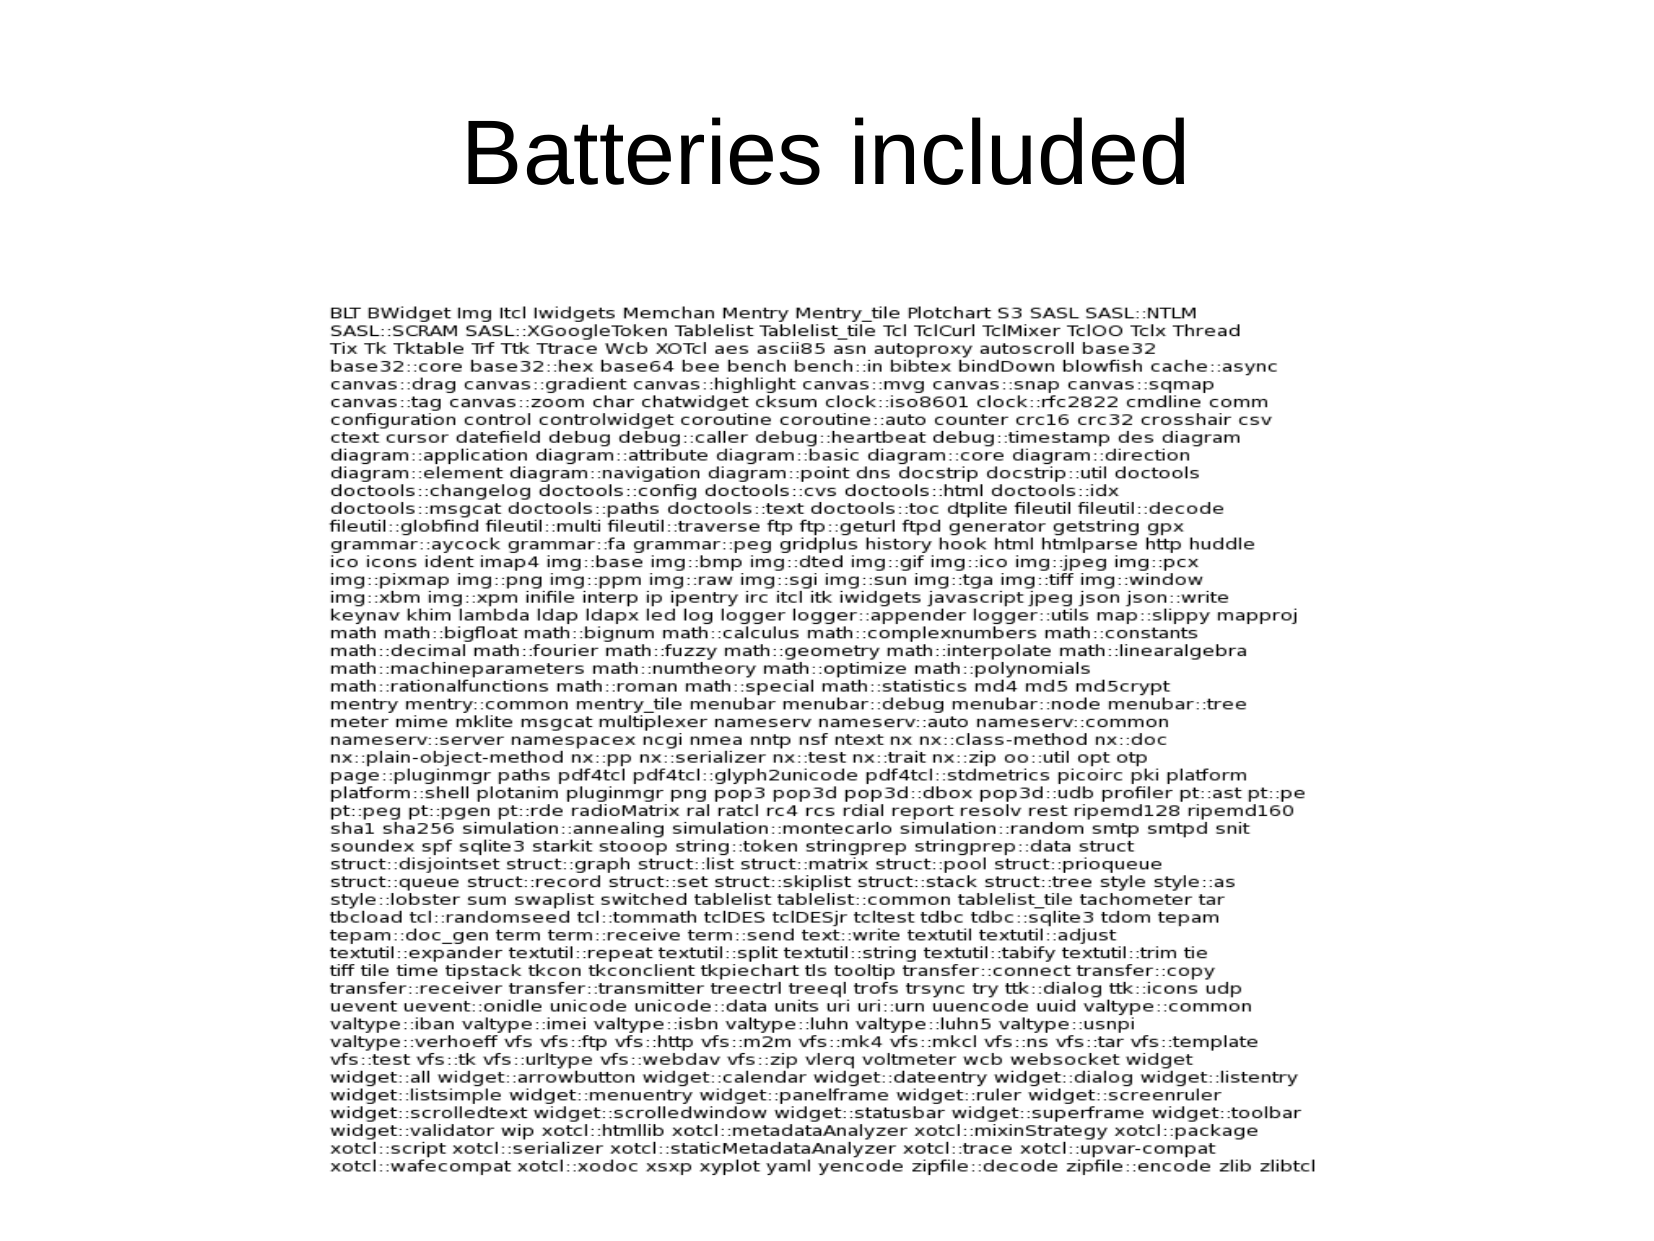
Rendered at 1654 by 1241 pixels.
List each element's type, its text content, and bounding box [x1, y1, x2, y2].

picture [0, 290, 1654, 1201]
title Batteries included [82, 49, 1571, 257]
